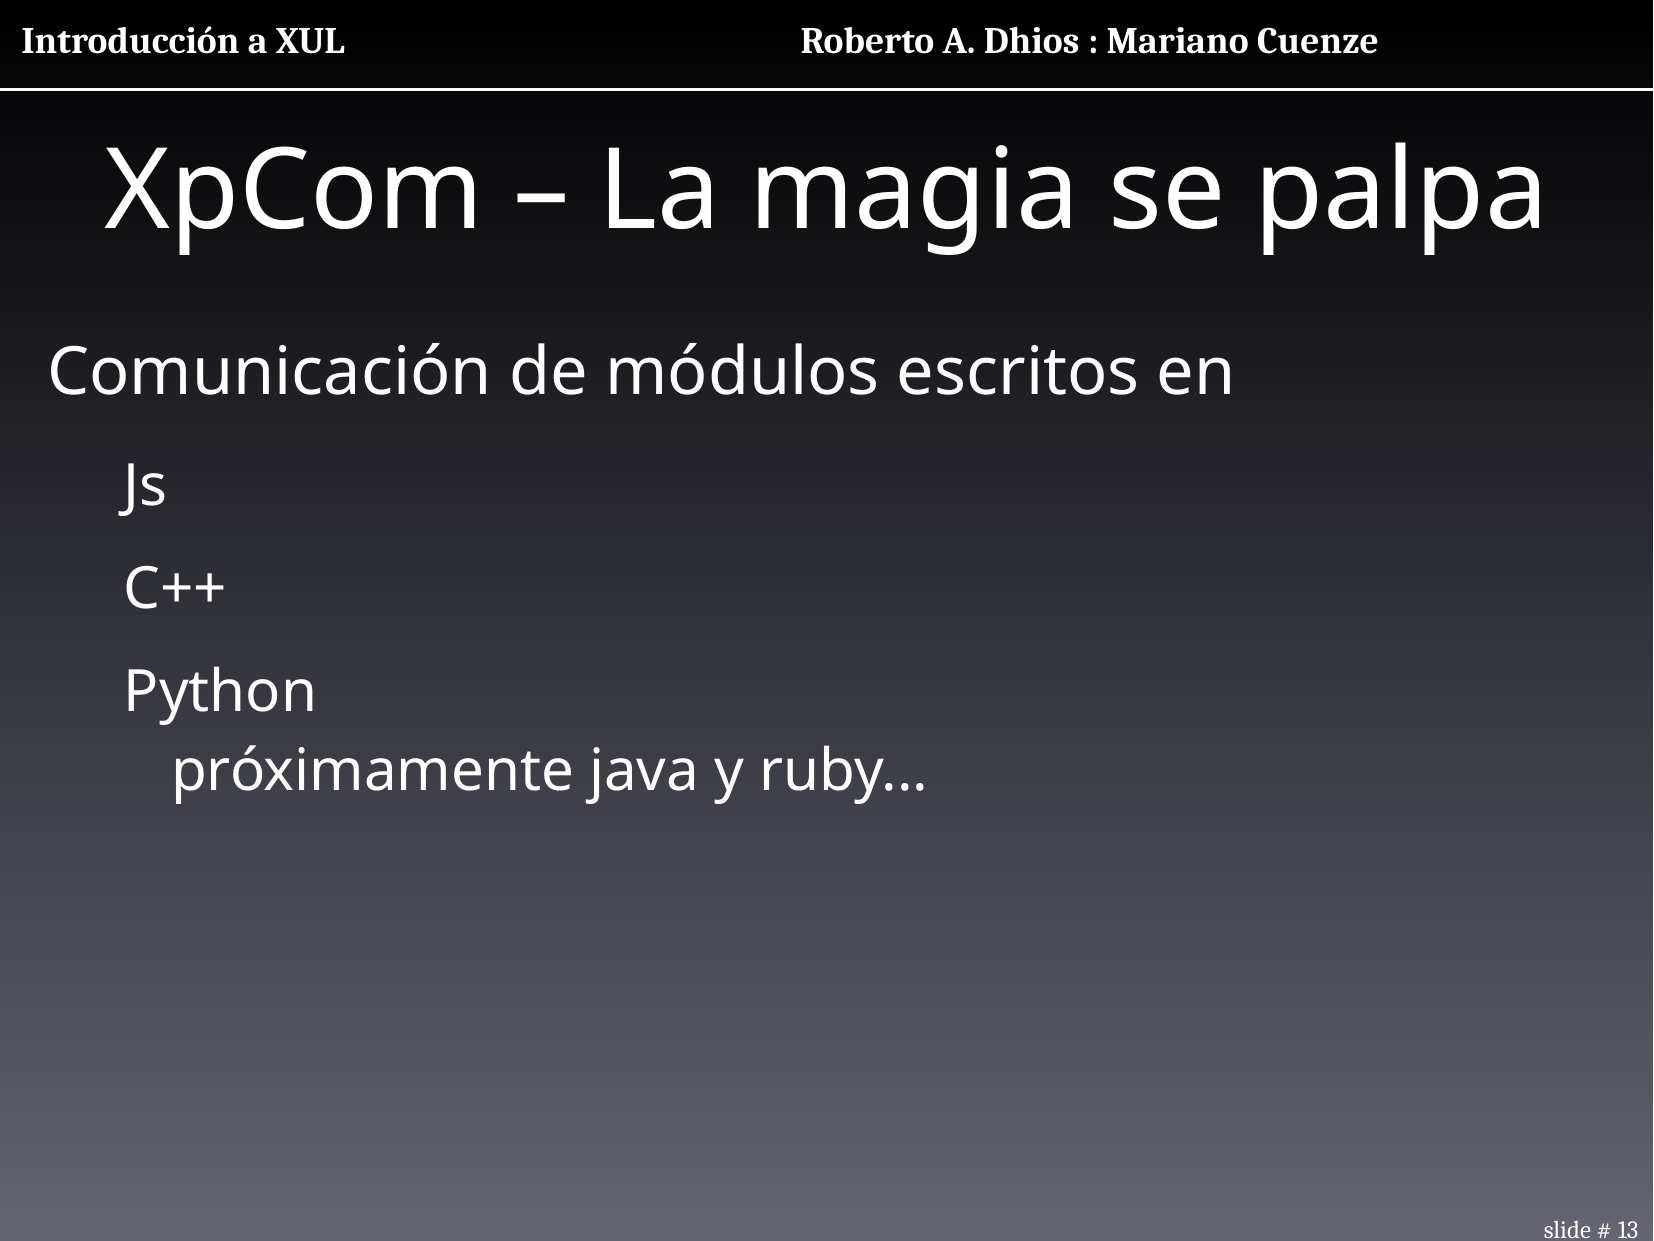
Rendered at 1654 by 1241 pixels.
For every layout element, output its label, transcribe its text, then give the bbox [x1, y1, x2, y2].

list Comunicación de módulos escritos en Js C++ Python próximamente java y ruby... [29, 323, 1625, 916]
text_box Introducción a XUL Roberto A. Dhios : Mariano Cuenze [6, 12, 1653, 71]
title XpCom – La magia se palpa [29, 91, 1625, 281]
